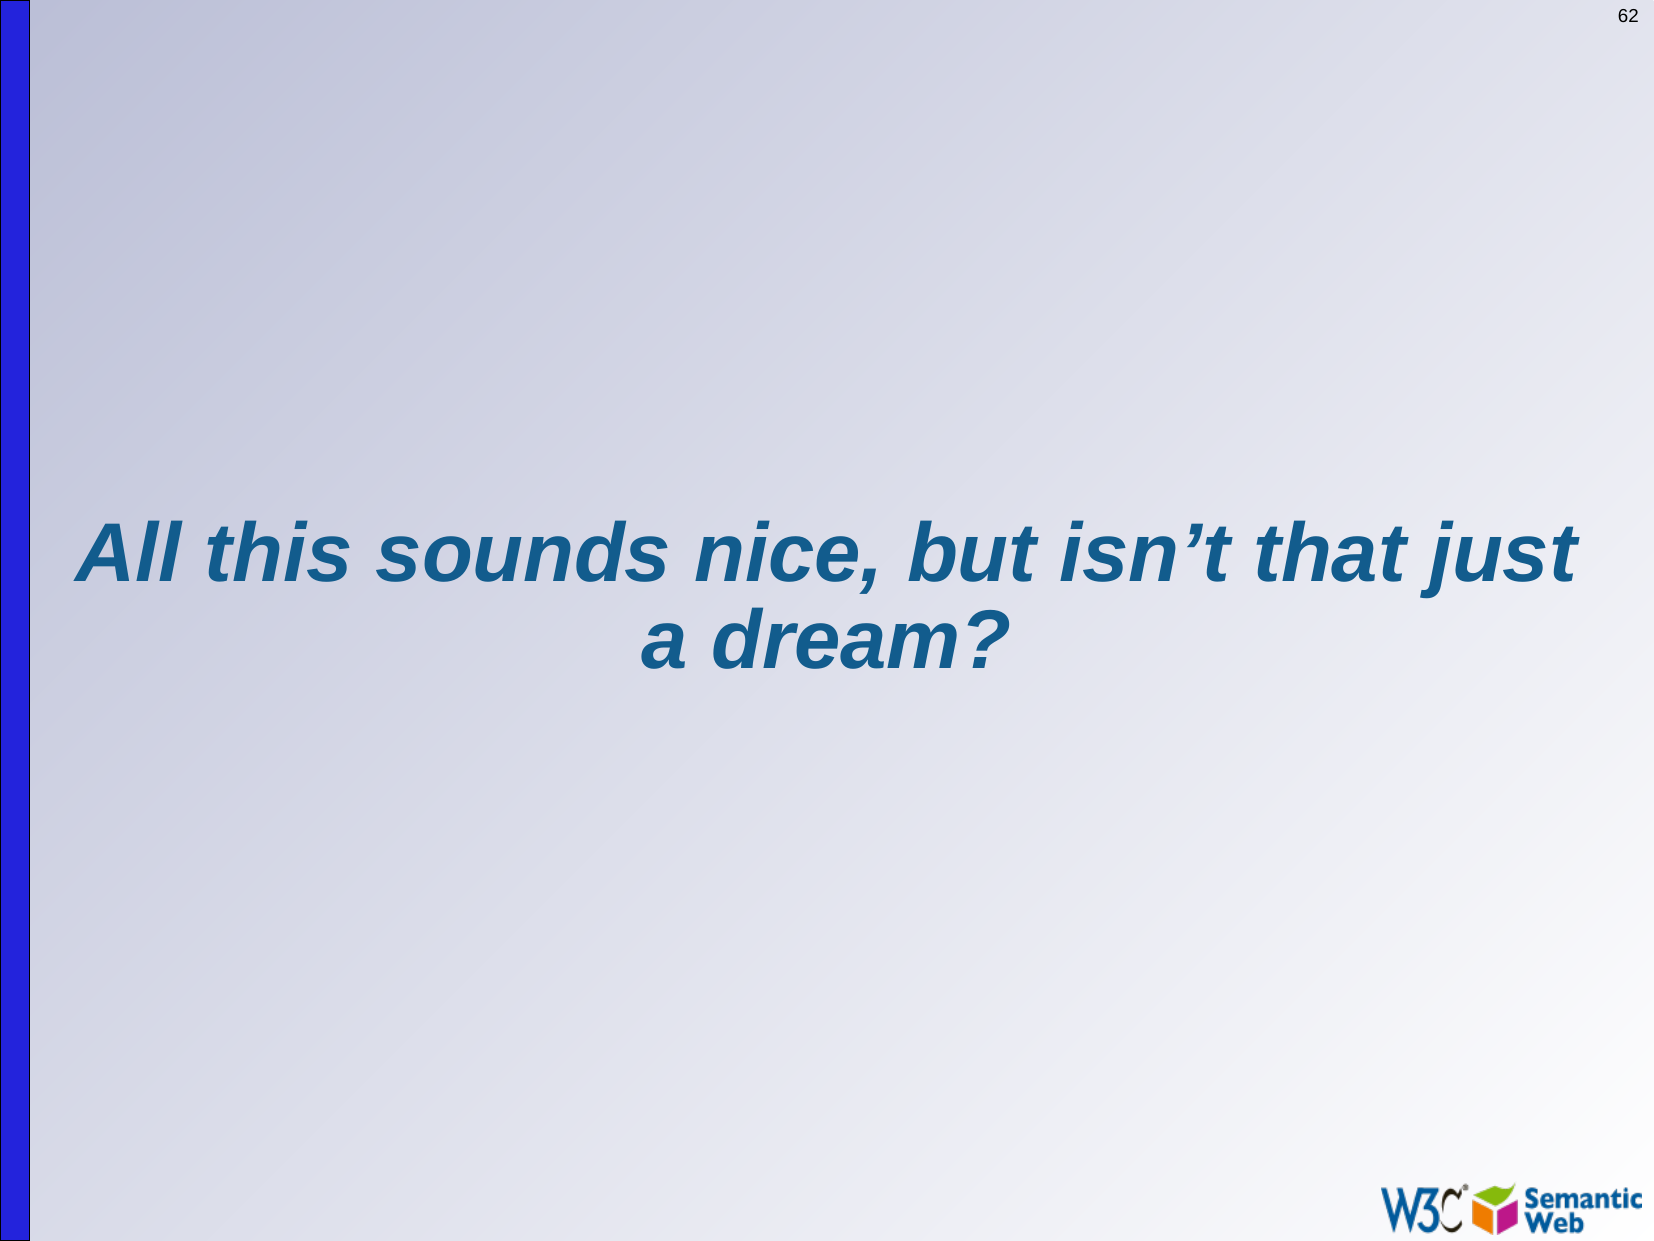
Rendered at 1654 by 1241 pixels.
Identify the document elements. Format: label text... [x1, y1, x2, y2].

title All this sounds nice, but isn’t that just a dream? [59, 507, 1595, 689]
picture [1381, 1181, 1642, 1235]
